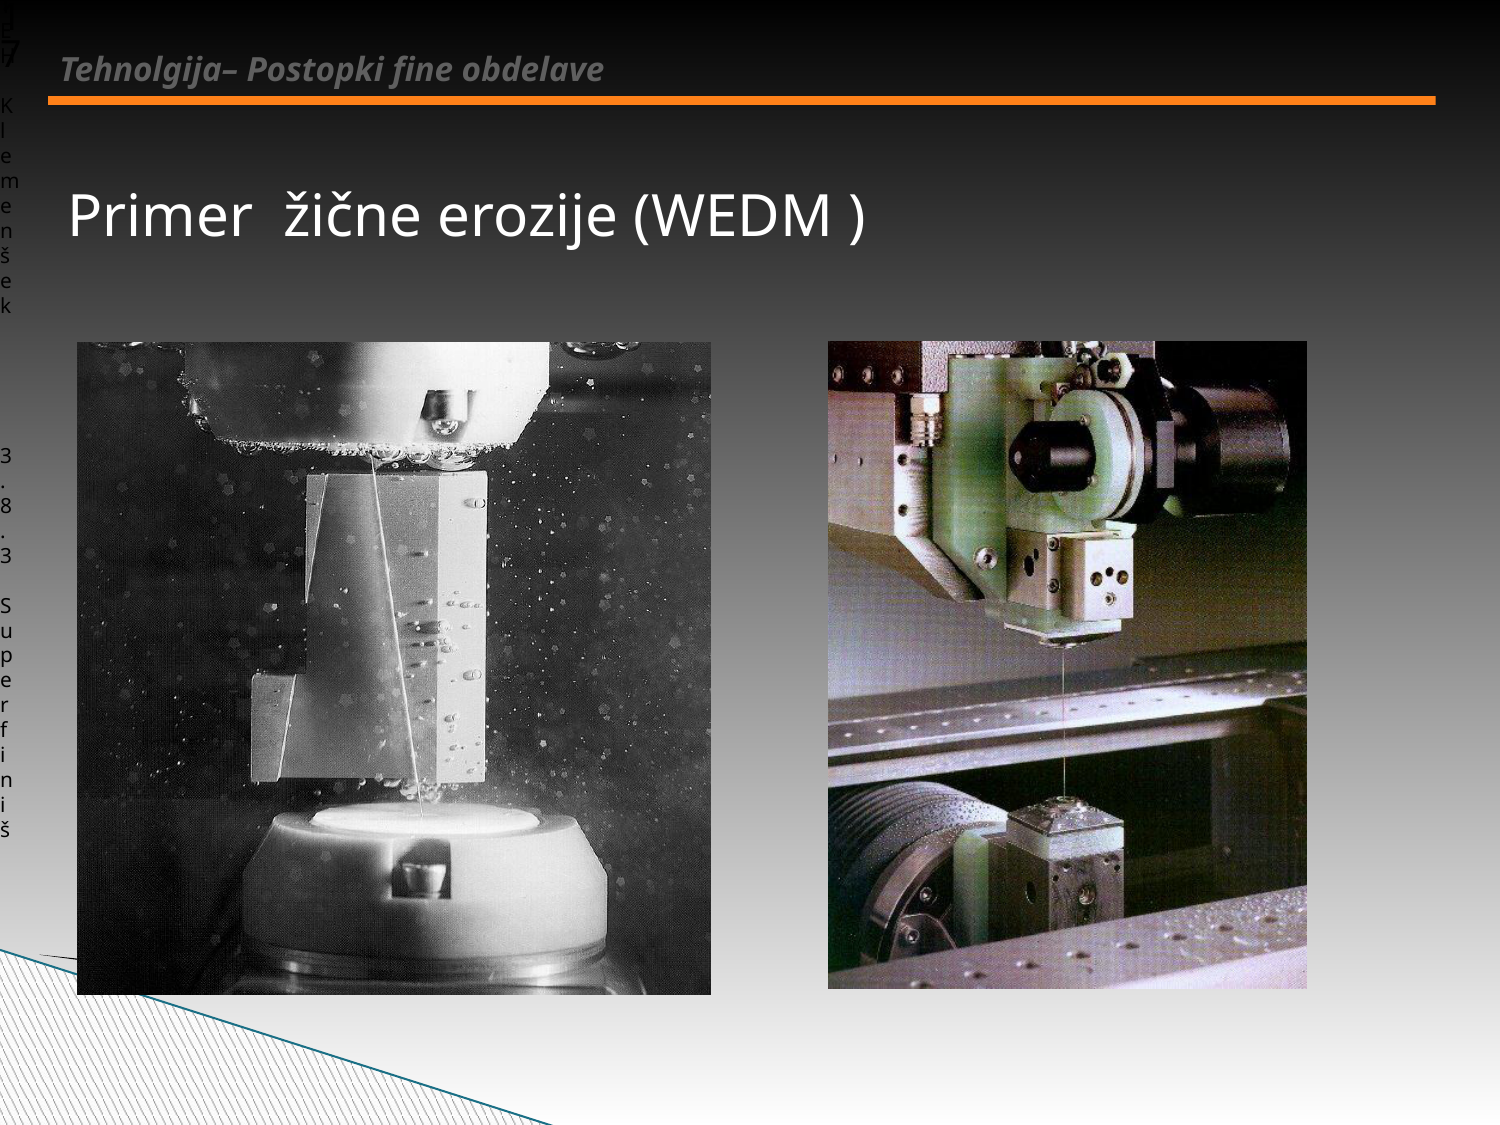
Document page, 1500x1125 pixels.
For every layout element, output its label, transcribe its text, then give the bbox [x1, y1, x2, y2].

text_box Primer žične erozije (WEDM ) [52, 110, 1212, 256]
picture [828, 341, 1307, 989]
picture [0, 342, 711, 1125]
